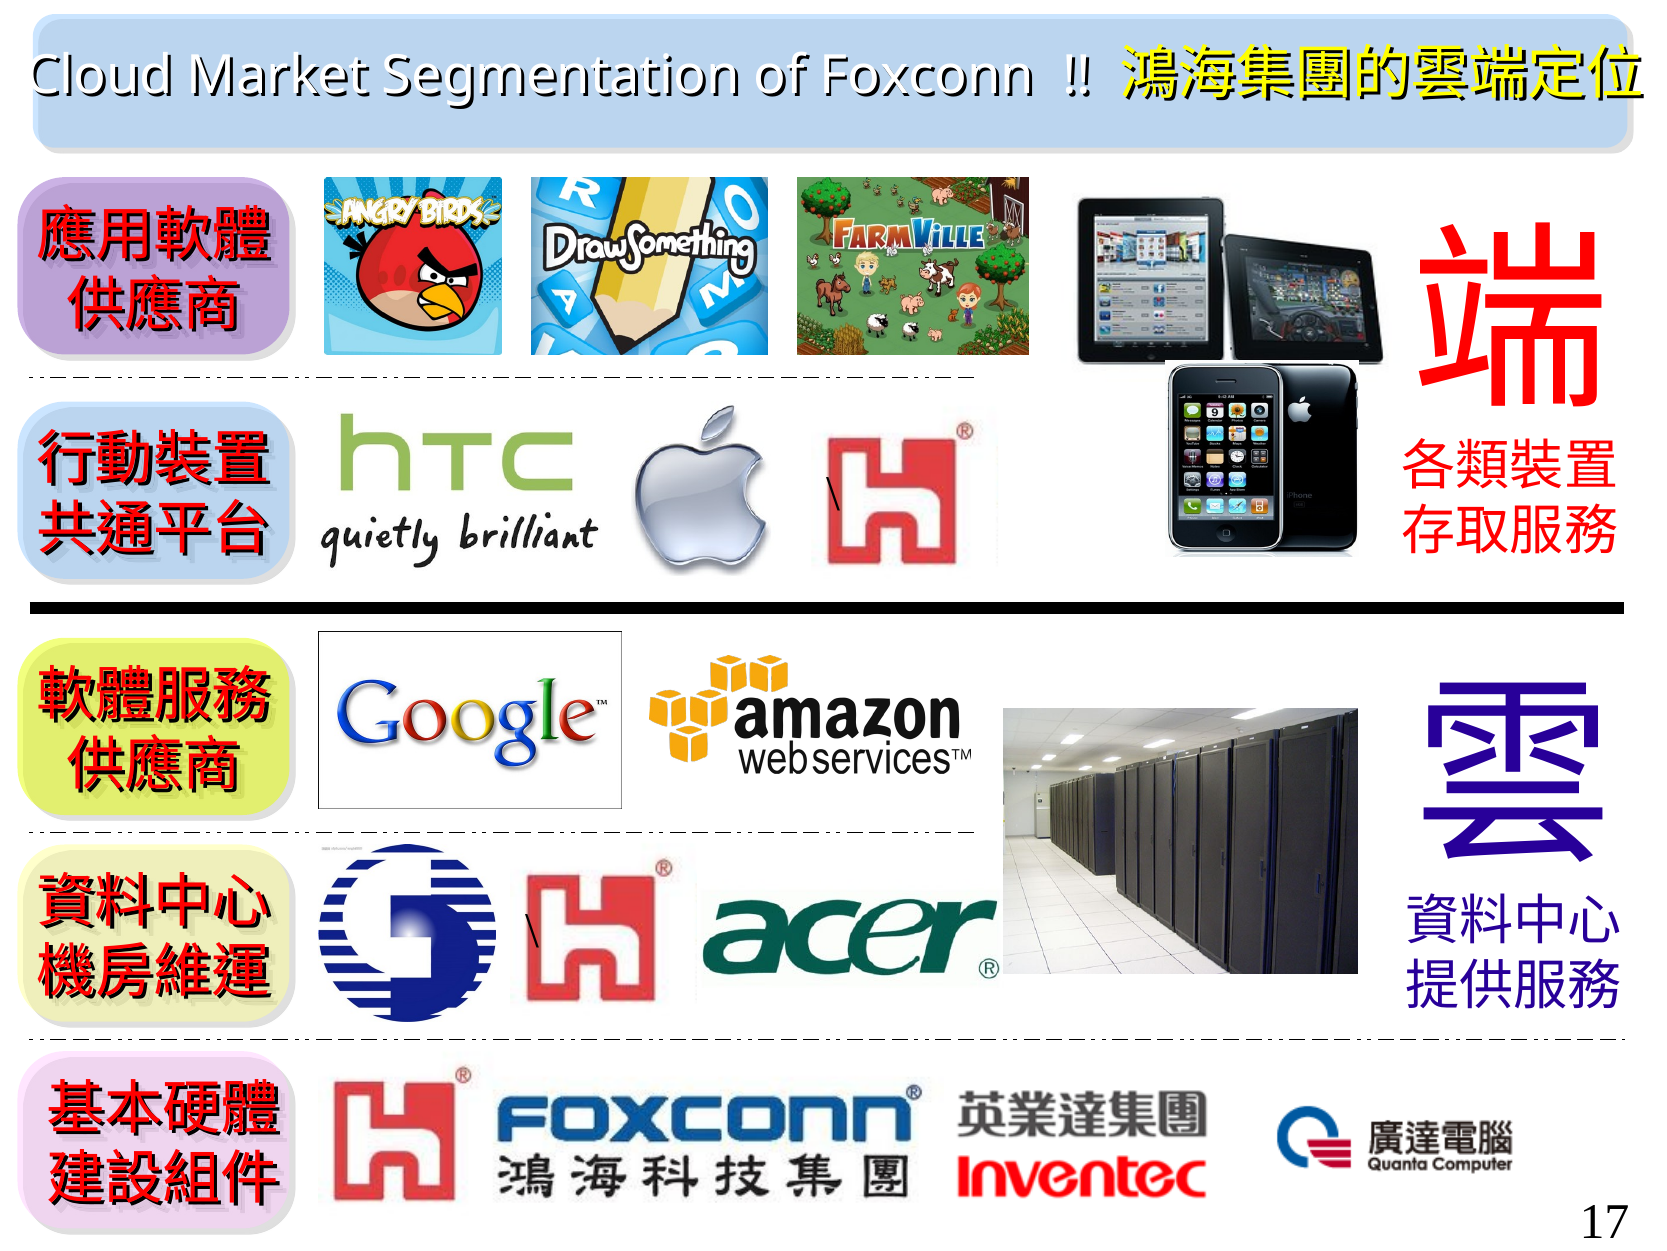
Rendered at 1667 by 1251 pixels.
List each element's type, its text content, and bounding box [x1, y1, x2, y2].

text_box 雲 資料中心 提供服務 [1370, 637, 1658, 1020]
picture [318, 1027, 944, 1225]
text_box 行動裝置 共通平台 [17, 401, 290, 579]
picture [318, 401, 601, 579]
picture [531, 177, 768, 355]
picture [811, 401, 999, 579]
text_box 基本硬體 建設組件 [17, 1051, 290, 1229]
picture [318, 844, 496, 1022]
text_box 資料中心 機房維運 [17, 844, 290, 1022]
picture [763, 177, 768, 188]
text_box Cloud Market Segmentation of Foxconn !! 鴻海集團的雲端定位 [2, 0, 1667, 148]
picture [649, 655, 971, 774]
picture [324, 177, 502, 355]
text_box 軟體服務 供應商 [17, 637, 290, 816]
picture [951, 1086, 1211, 1200]
picture [1061, 183, 1400, 557]
text_box 應用軟體 供應商 [17, 177, 290, 355]
picture [631, 401, 775, 579]
picture [797, 177, 1029, 355]
picture [318, 631, 622, 810]
picture [510, 708, 1358, 1016]
text_box 端 各類裝置 存取服務 [1354, 183, 1667, 571]
picture [1254, 1072, 1536, 1205]
